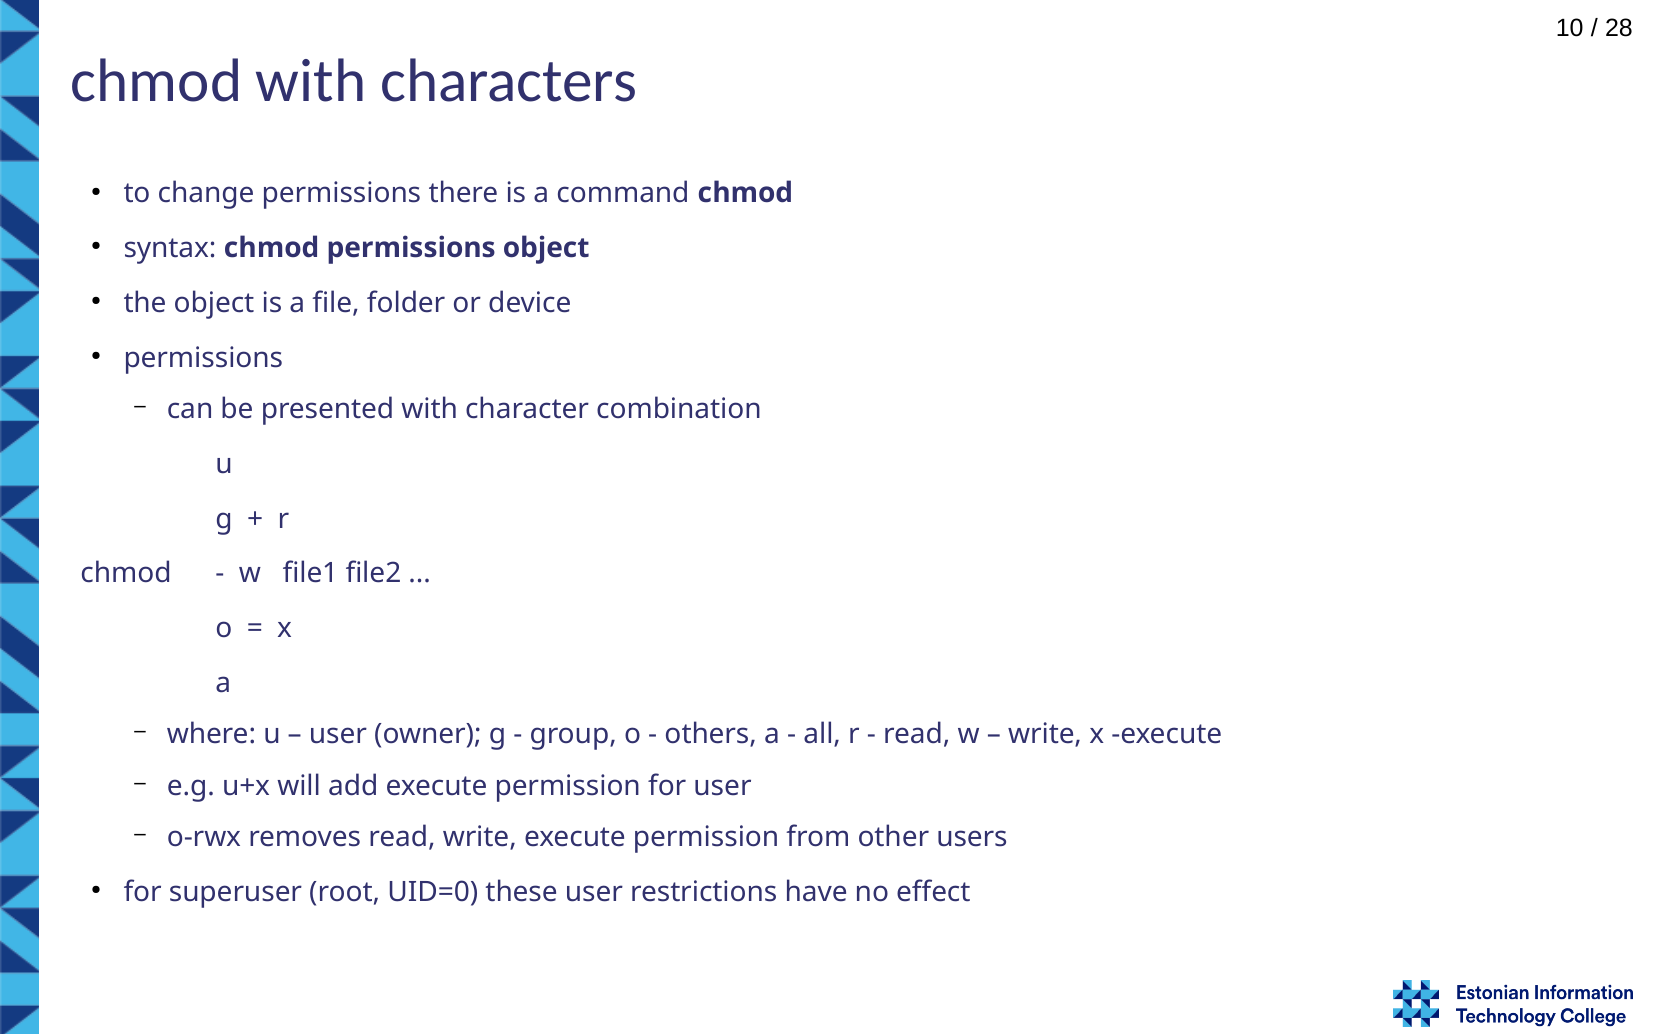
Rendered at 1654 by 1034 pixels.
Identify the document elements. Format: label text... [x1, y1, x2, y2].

list to change permissions there is a command chmod syntax: chmod permissions object the object is a file, folder or device permissions can be presented with character combination u g + r chmod - w file1 file2 ... o = x a where: u – user (owner); g - group, o - others, a - all, r - read, w – write, x -execute e.g. u+x will add execute permission for user o-rwx removes read, write, execute permission from other users for superuser (root, UID=0) these user restrictions have no effect [80, 172, 1536, 916]
title chmod with characters [70, 41, 1630, 130]
picture [1393, 980, 1633, 1027]
